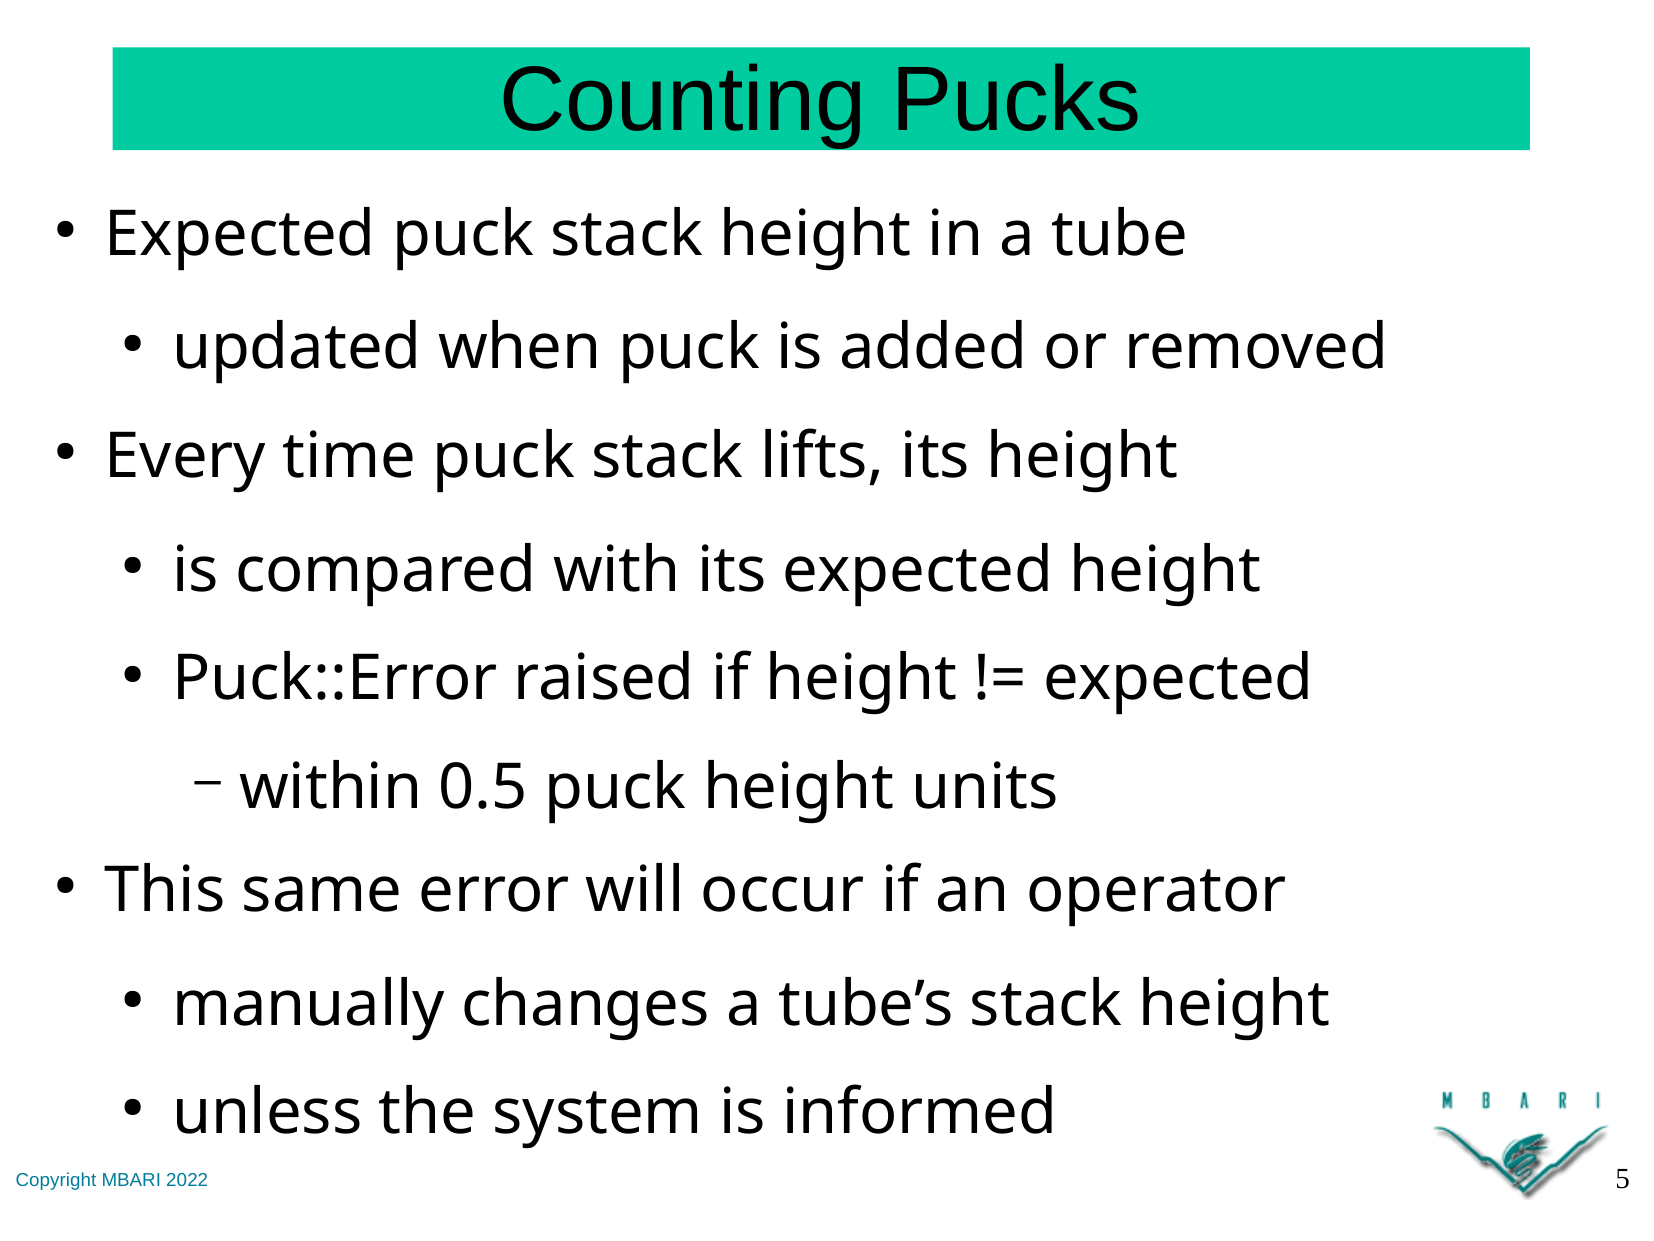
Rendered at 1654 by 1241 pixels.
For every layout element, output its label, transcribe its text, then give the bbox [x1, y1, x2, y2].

picture [1426, 1156, 1613, 1200]
list Expected puck stack height in a tube updated when puck is added or removed Every time puck stack lifts, its height is compared with its expected height Puck::Error raised if height != expected within 0.5 puck height units This same error will occur if an operator manually changes a tube’s stack height unless the system is informed [37, 187, 1613, 1156]
title Counting Pucks [112, 47, 1530, 151]
